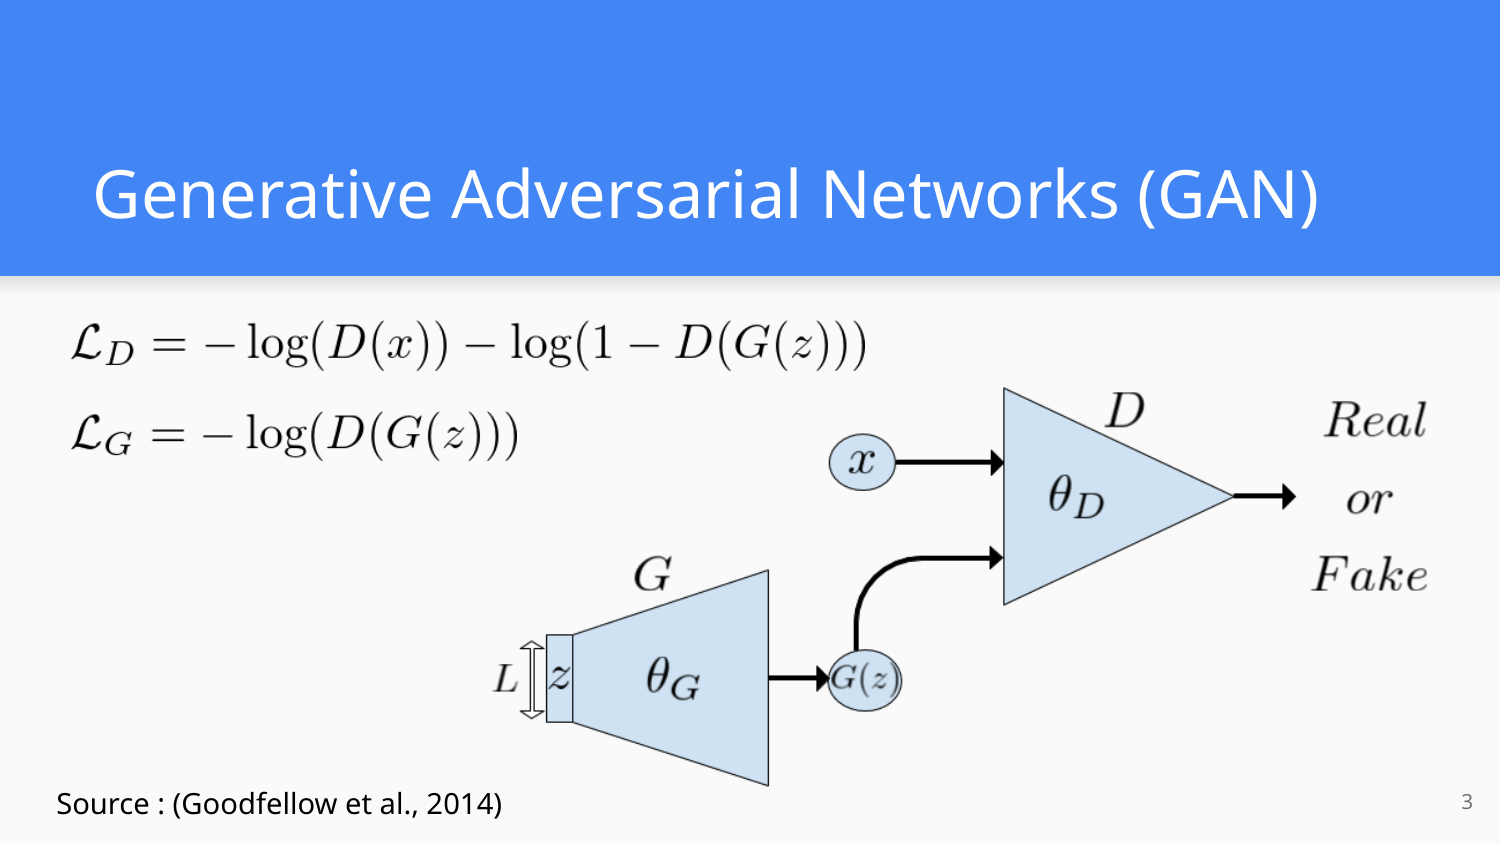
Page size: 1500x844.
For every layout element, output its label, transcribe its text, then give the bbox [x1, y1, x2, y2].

text_box Source : (Goodfellow et al., 2014) [41, 770, 523, 820]
picture [71, 375, 1437, 799]
title Generative Adversarial Networks (GAN) [77, 121, 1427, 248]
picture [71, 320, 865, 371]
slide_number <number> [1398, 770, 1489, 835]
